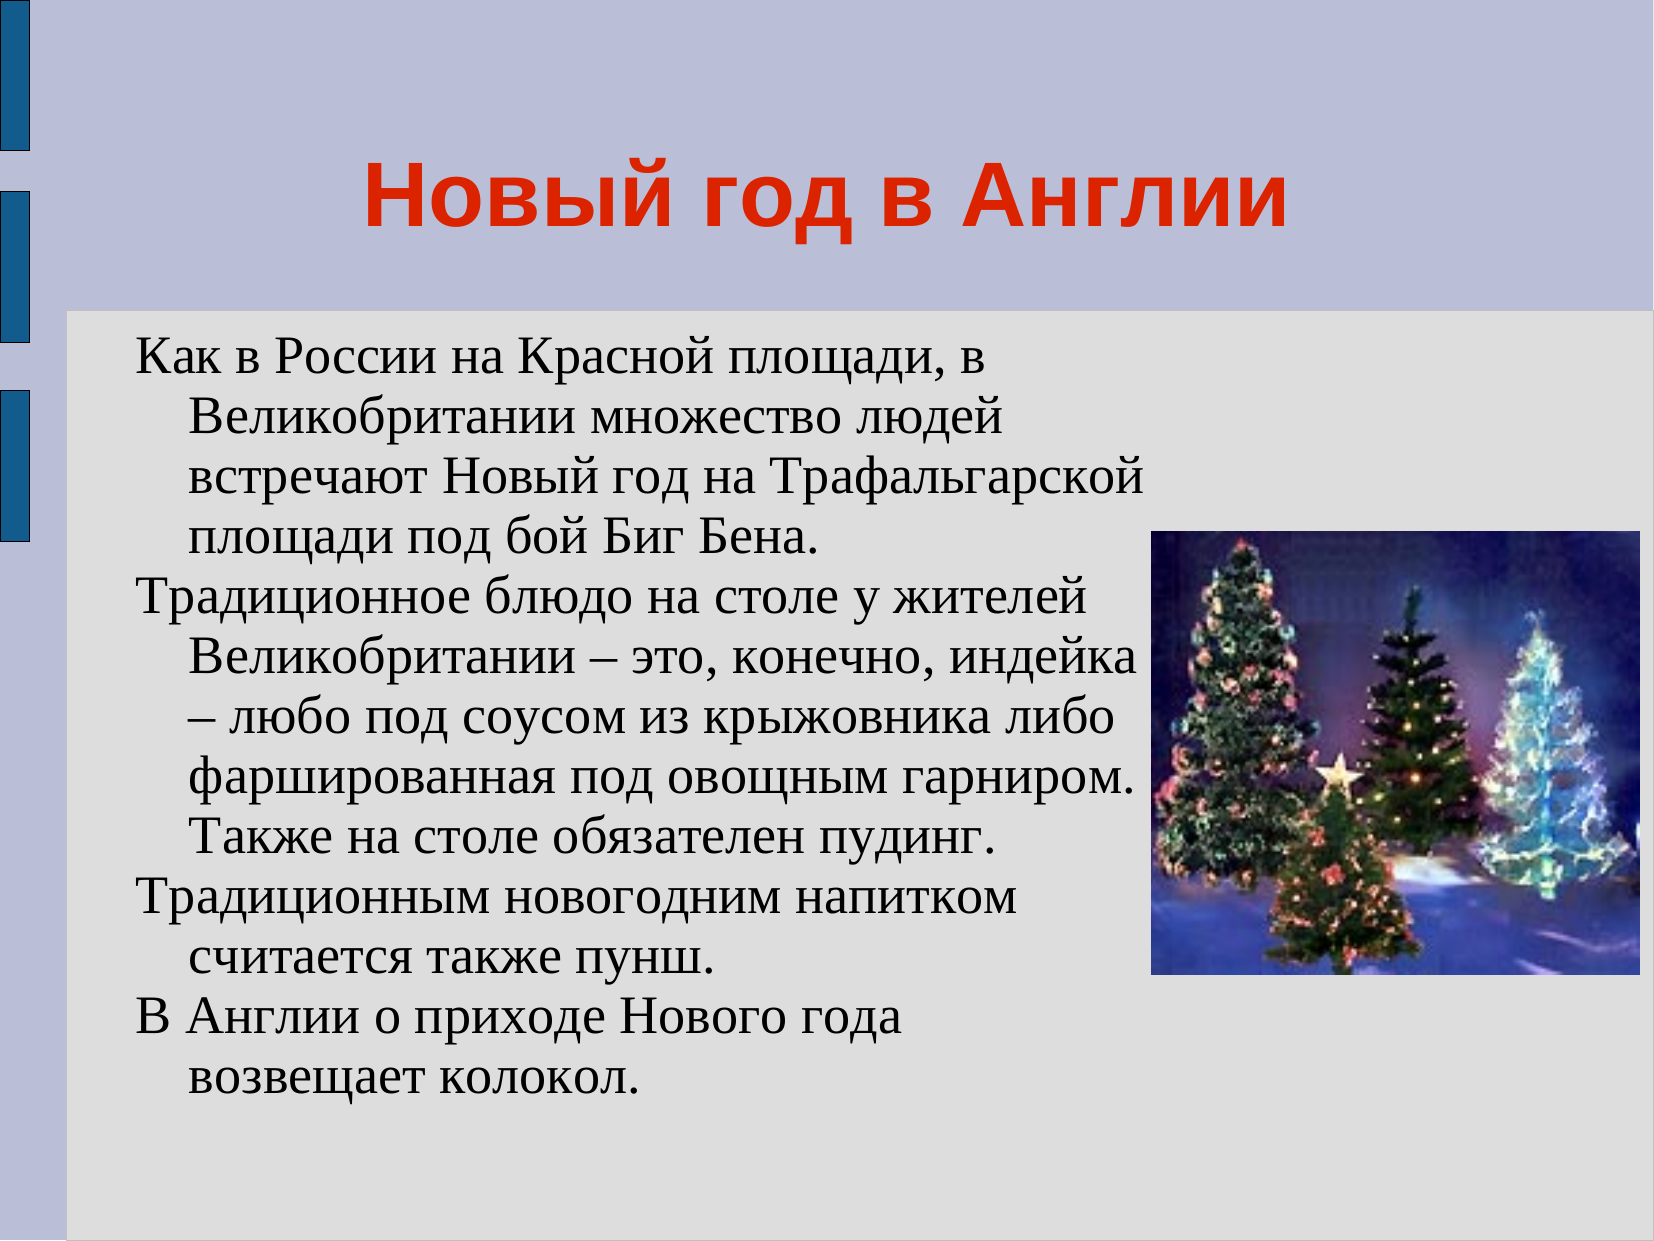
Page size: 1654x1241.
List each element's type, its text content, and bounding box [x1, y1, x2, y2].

list Как в России на Красной площади, в Великобритании множество людей встречают Новый год на Трафальгарской площади под бой Биг Бена. Традиционное блюдо на столе у жителей Великобритании – это, конечно, индейка – любо под соусом из крыжовника либо фаршированная под овощным гарниром. Также на столе обязателен пудинг. Традиционным новогодним напитком считается также пунш. В Англии о приходе Нового года возвещает колокол. [118, 324, 1152, 1118]
title Новый год в Англии [121, 98, 1534, 291]
picture [1151, 531, 1640, 975]
